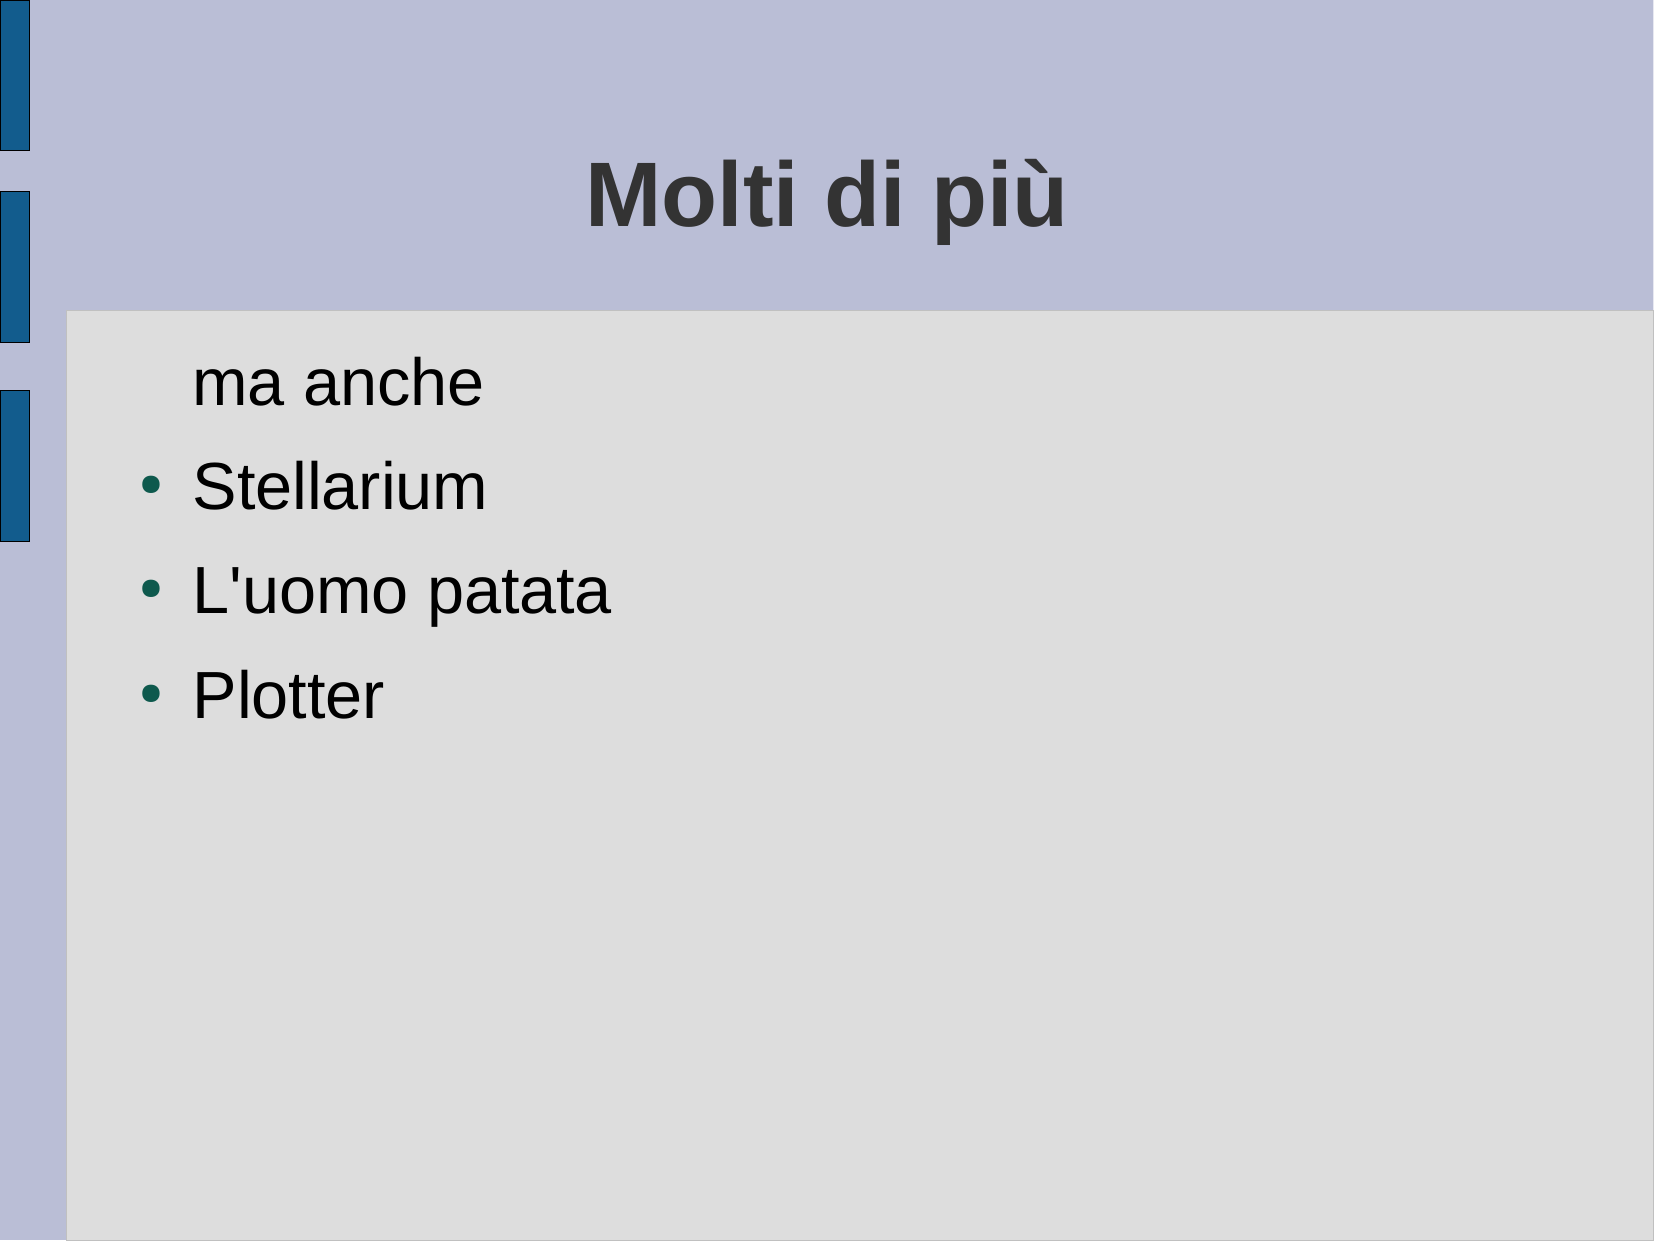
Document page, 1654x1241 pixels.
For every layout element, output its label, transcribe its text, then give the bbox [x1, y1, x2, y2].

title Molti di più [121, 91, 1534, 299]
list ma anche Stellarium L'uomo patata Plotter [121, 344, 1534, 1164]
